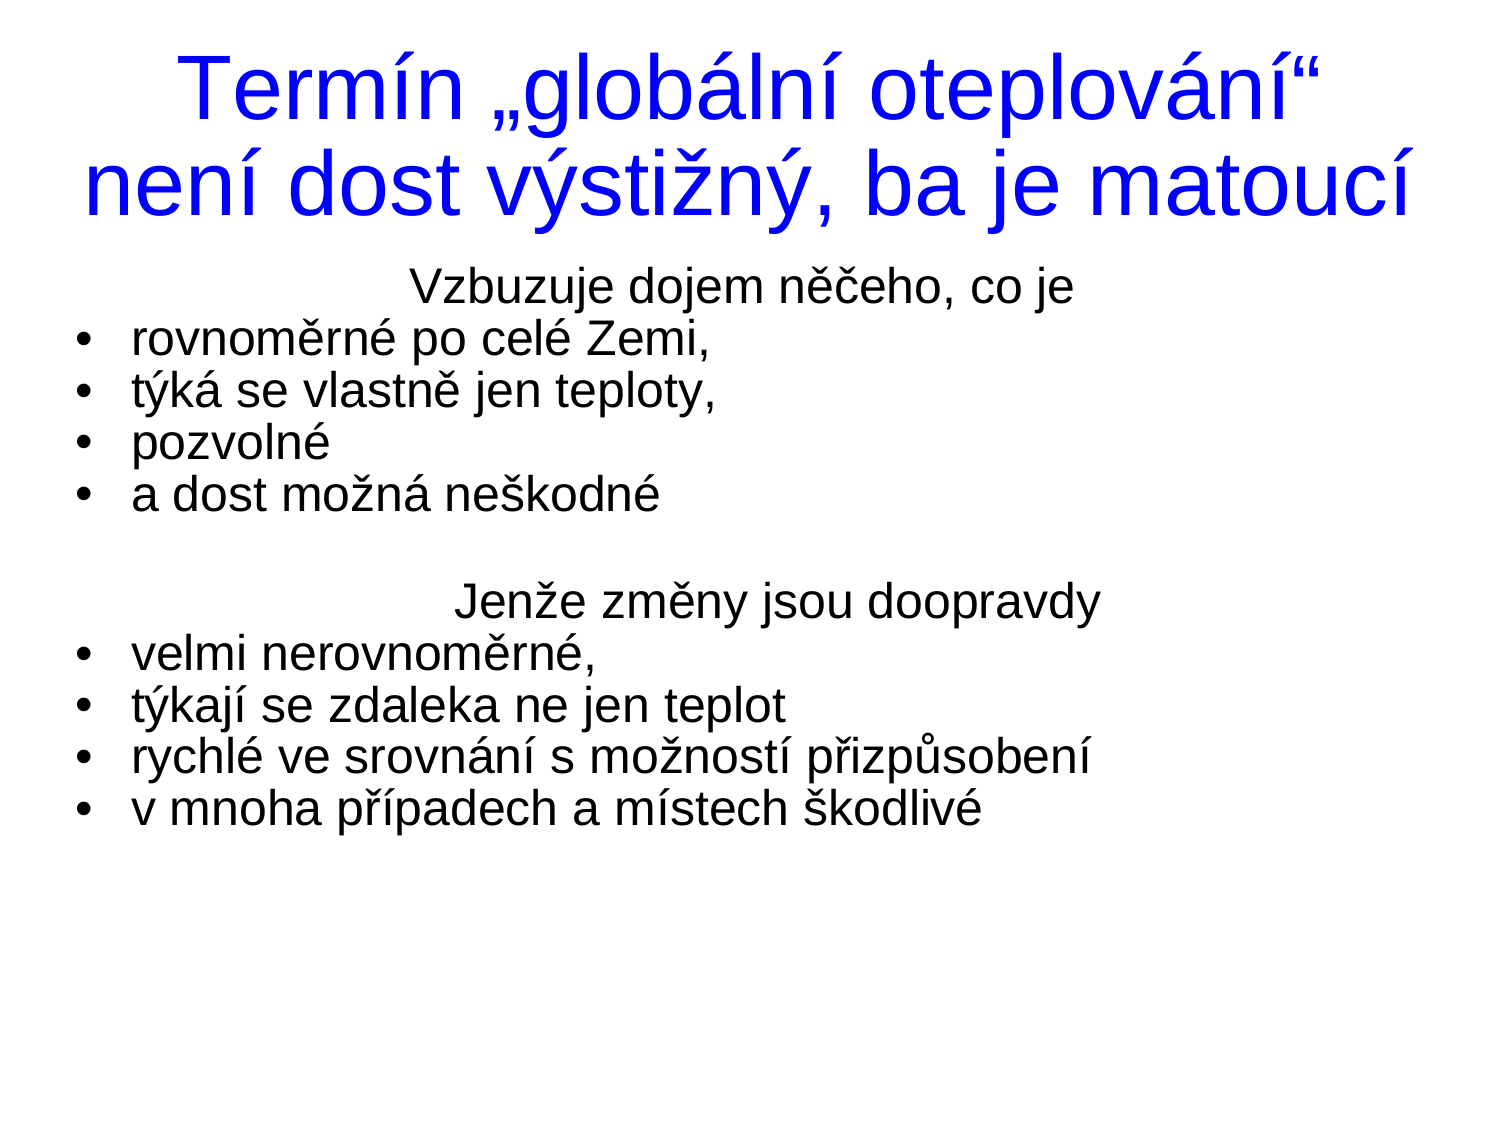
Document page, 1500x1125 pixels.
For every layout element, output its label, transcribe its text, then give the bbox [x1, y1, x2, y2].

title Termín „globální oteplování“ není dost výstižný, ba je matoucí [75, 0, 1425, 262]
list Vzbuzuje dojem něčeho, co je rovnoměrné po celé Zemi, týká se vlastně jen teploty, pozvolné a dost možná neškodné Jenže změny jsou doopravdy velmi nerovnoměrné, týkají se zdaleka ne jen teplot rychlé ve srovnání s možností přizpůsobení v mnoha případech a místech škodlivé [75, 262, 1425, 1038]
